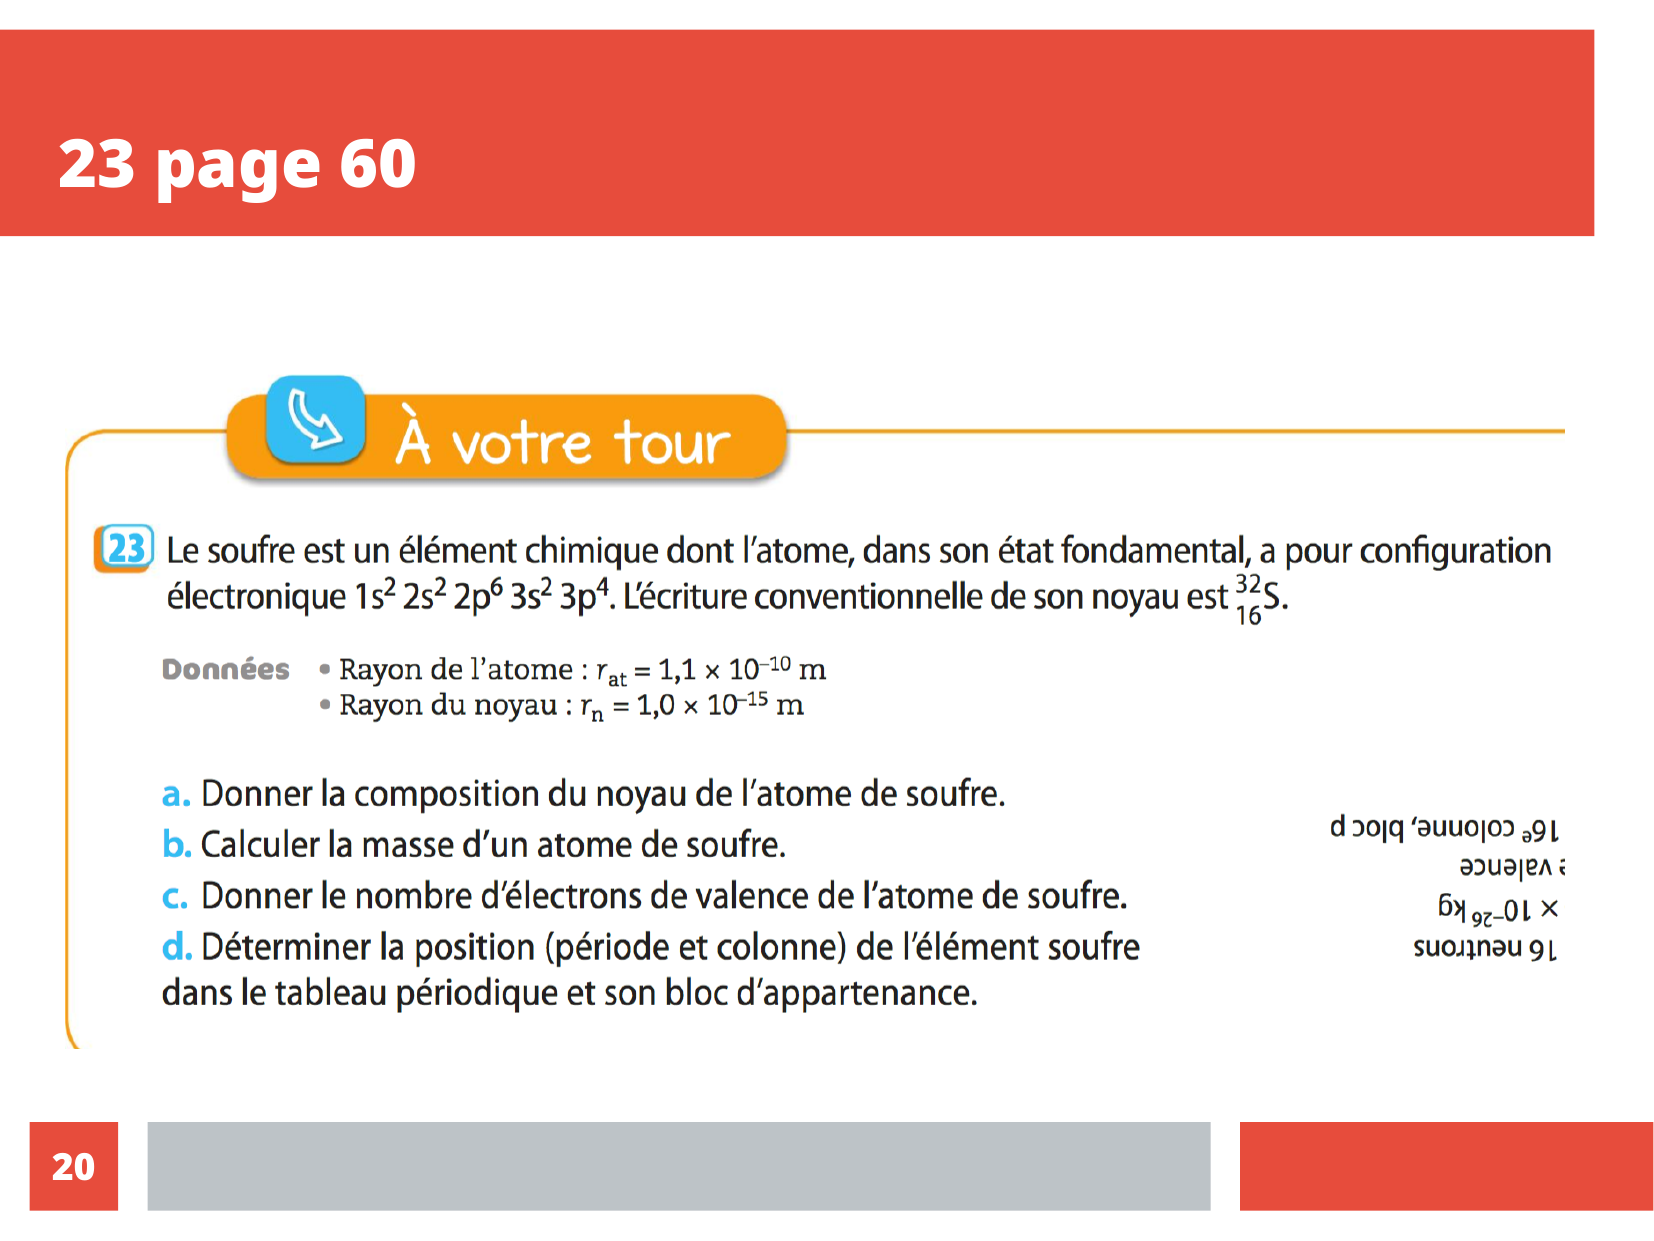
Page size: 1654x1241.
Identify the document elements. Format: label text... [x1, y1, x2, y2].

picture [59, 369, 1565, 1049]
title 23 page 60 [59, 59, 1595, 207]
